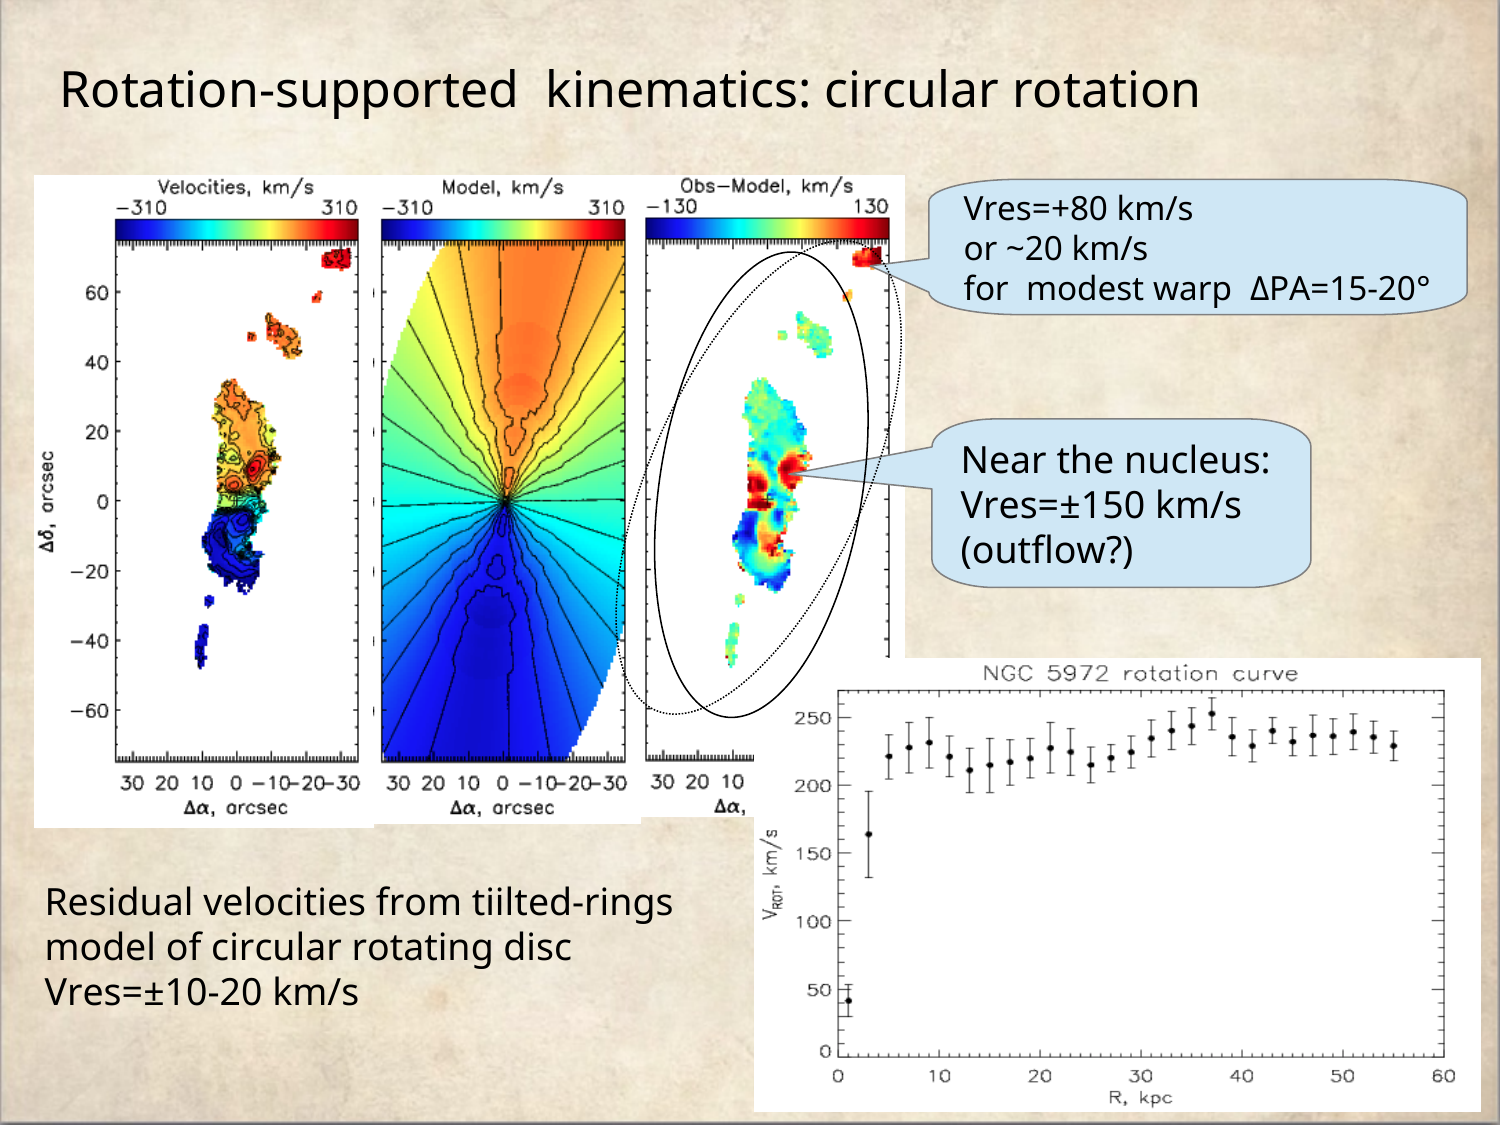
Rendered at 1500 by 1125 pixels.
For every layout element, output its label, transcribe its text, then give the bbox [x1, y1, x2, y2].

picture [0, 0, 1500, 1125]
text_box Near the nucleus: Vres=±150 km/s (outflow?) [873, 418, 1311, 588]
text_box Near the nucleus: Vres=±150 km/s (outflow?) [788, 459, 865, 482]
text_box Vres=+80 km/s or ~20 km/s for modest warp ΔPA=15-20° [870, 179, 1468, 315]
title Rotation-supported kinematics: circular rotation [59, 45, 1419, 130]
text_box Residual velocities from tiilted-rings model of circular rotating disc Vres=±10-20 km/s [29, 870, 742, 1021]
